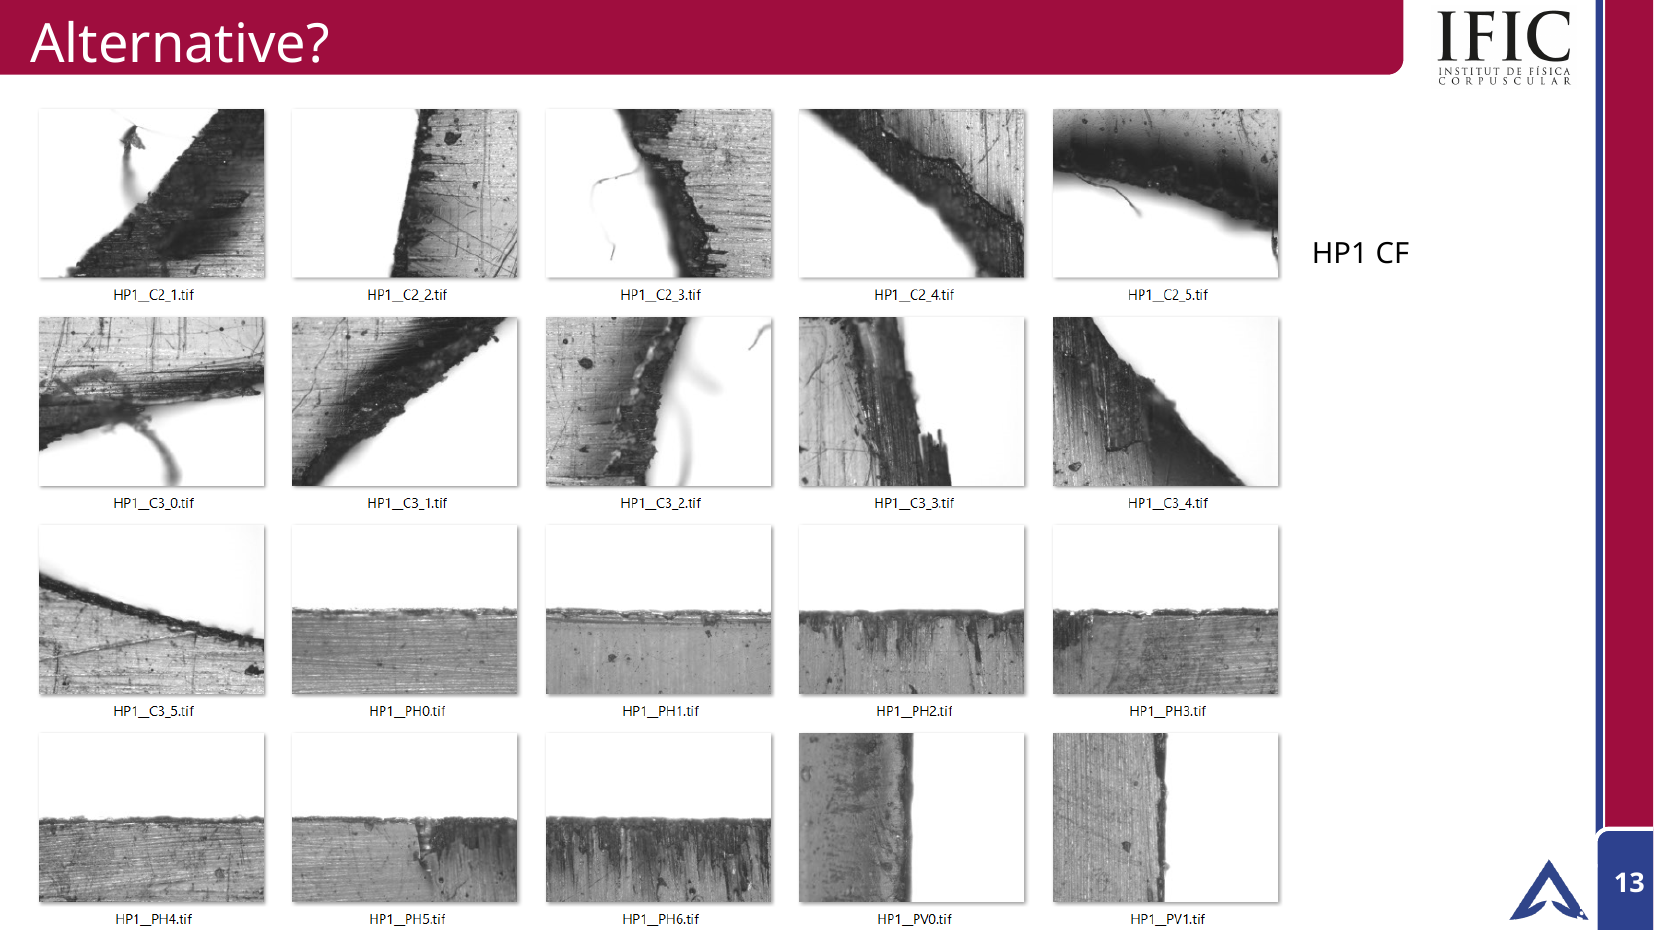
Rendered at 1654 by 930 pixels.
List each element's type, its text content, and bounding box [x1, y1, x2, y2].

text_box Alternative? [29, 7, 1359, 74]
text_box HP1 CF [1296, 226, 1431, 278]
picture [29, 103, 1283, 930]
